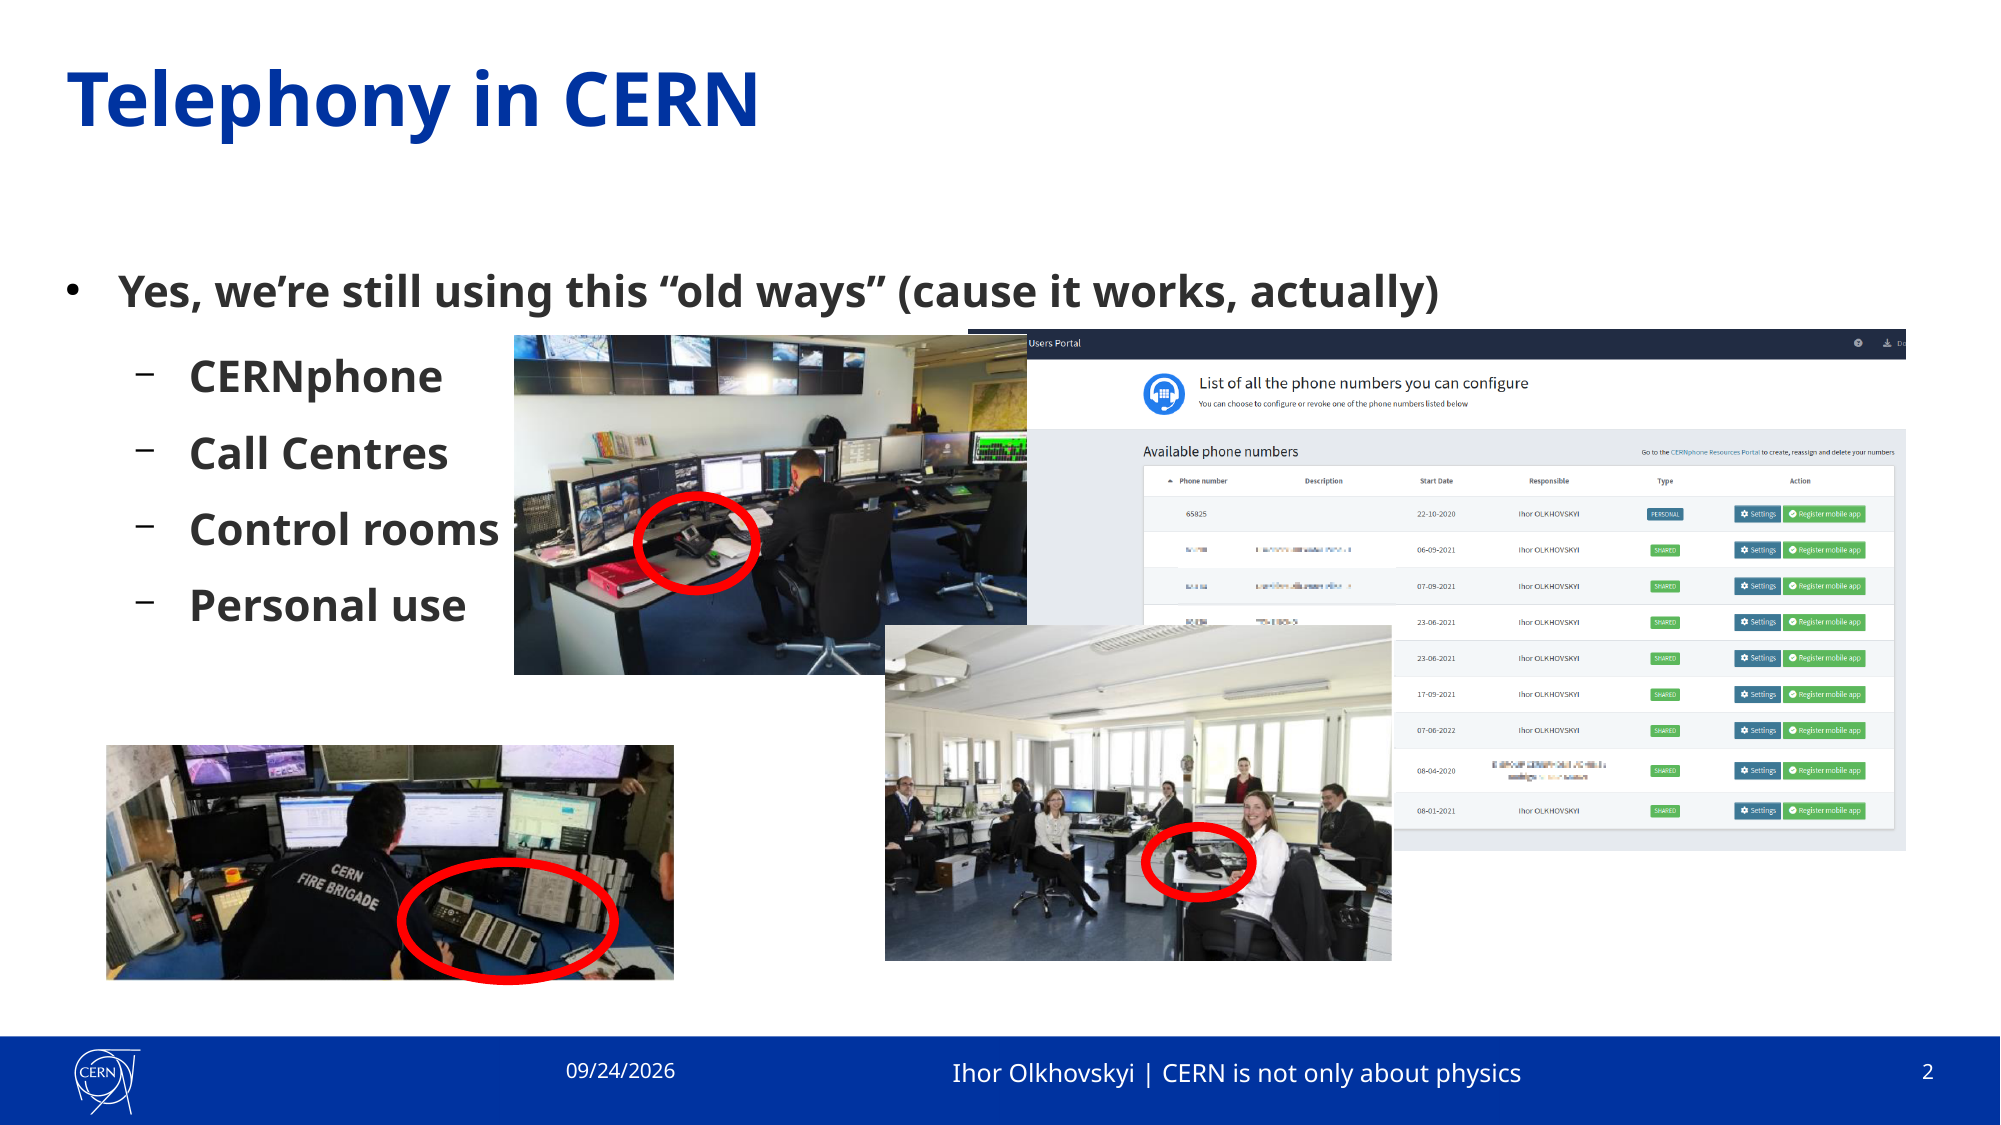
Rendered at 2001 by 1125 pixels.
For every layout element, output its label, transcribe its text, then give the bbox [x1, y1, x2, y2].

list Yes, we’re still using this “old ways” (cause it works, actually) CERNphone Call Centres Control rooms Personal use [47, 106, 1938, 1016]
footer Ihor Olkhovskyi | CERN is not only about physics [698, 1042, 1777, 1103]
picture [513, 329, 1906, 961]
text_box [637, 496, 756, 591]
picture [106, 744, 674, 981]
text_box [401, 862, 615, 981]
title Telephony in CERN [66, 61, 1933, 237]
picture [0, 1036, 2000, 1125]
slide_number <numéro> [1822, 1042, 1934, 1103]
text_box [1145, 826, 1253, 898]
slide_number 11/06/2024 [532, 1041, 676, 1102]
